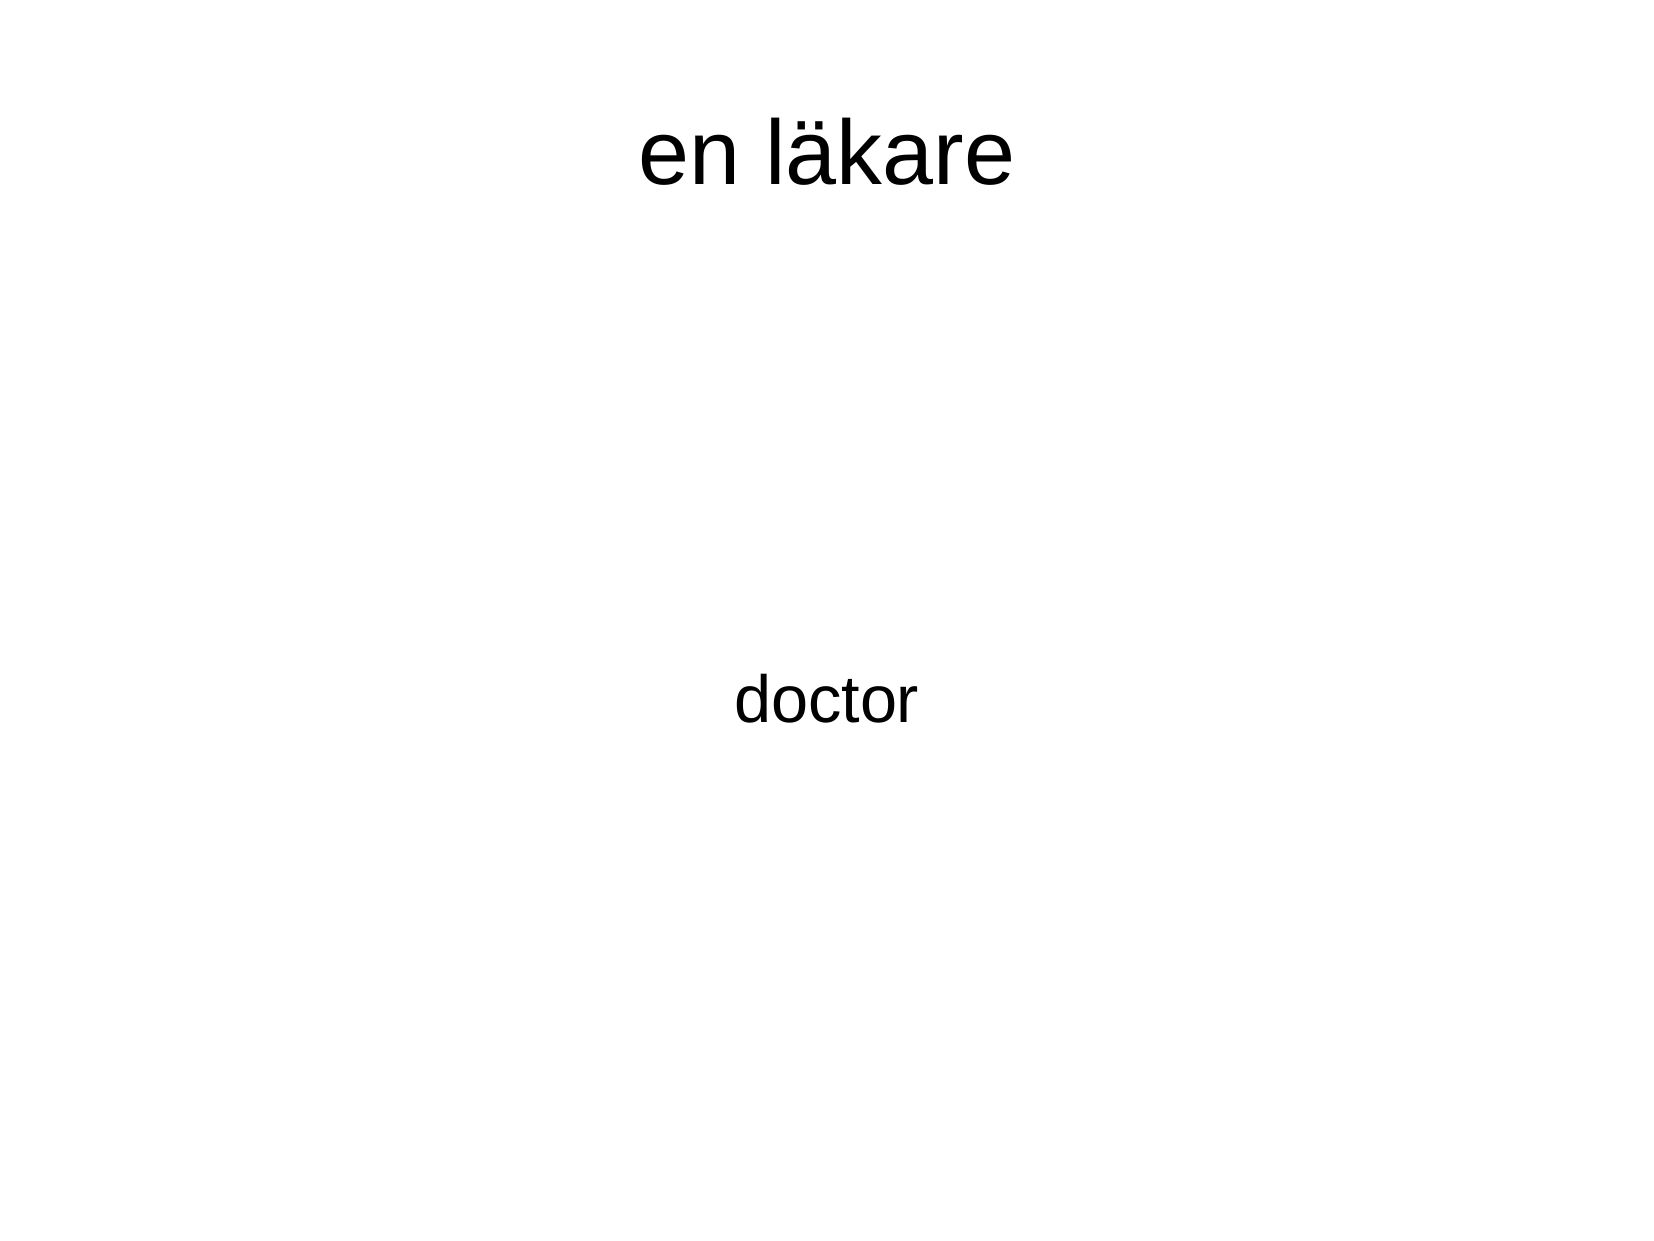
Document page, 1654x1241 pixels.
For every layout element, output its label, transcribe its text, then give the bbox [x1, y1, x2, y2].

subtitle doctor [82, 297, 1571, 1102]
title en läkare [82, 56, 1571, 250]
